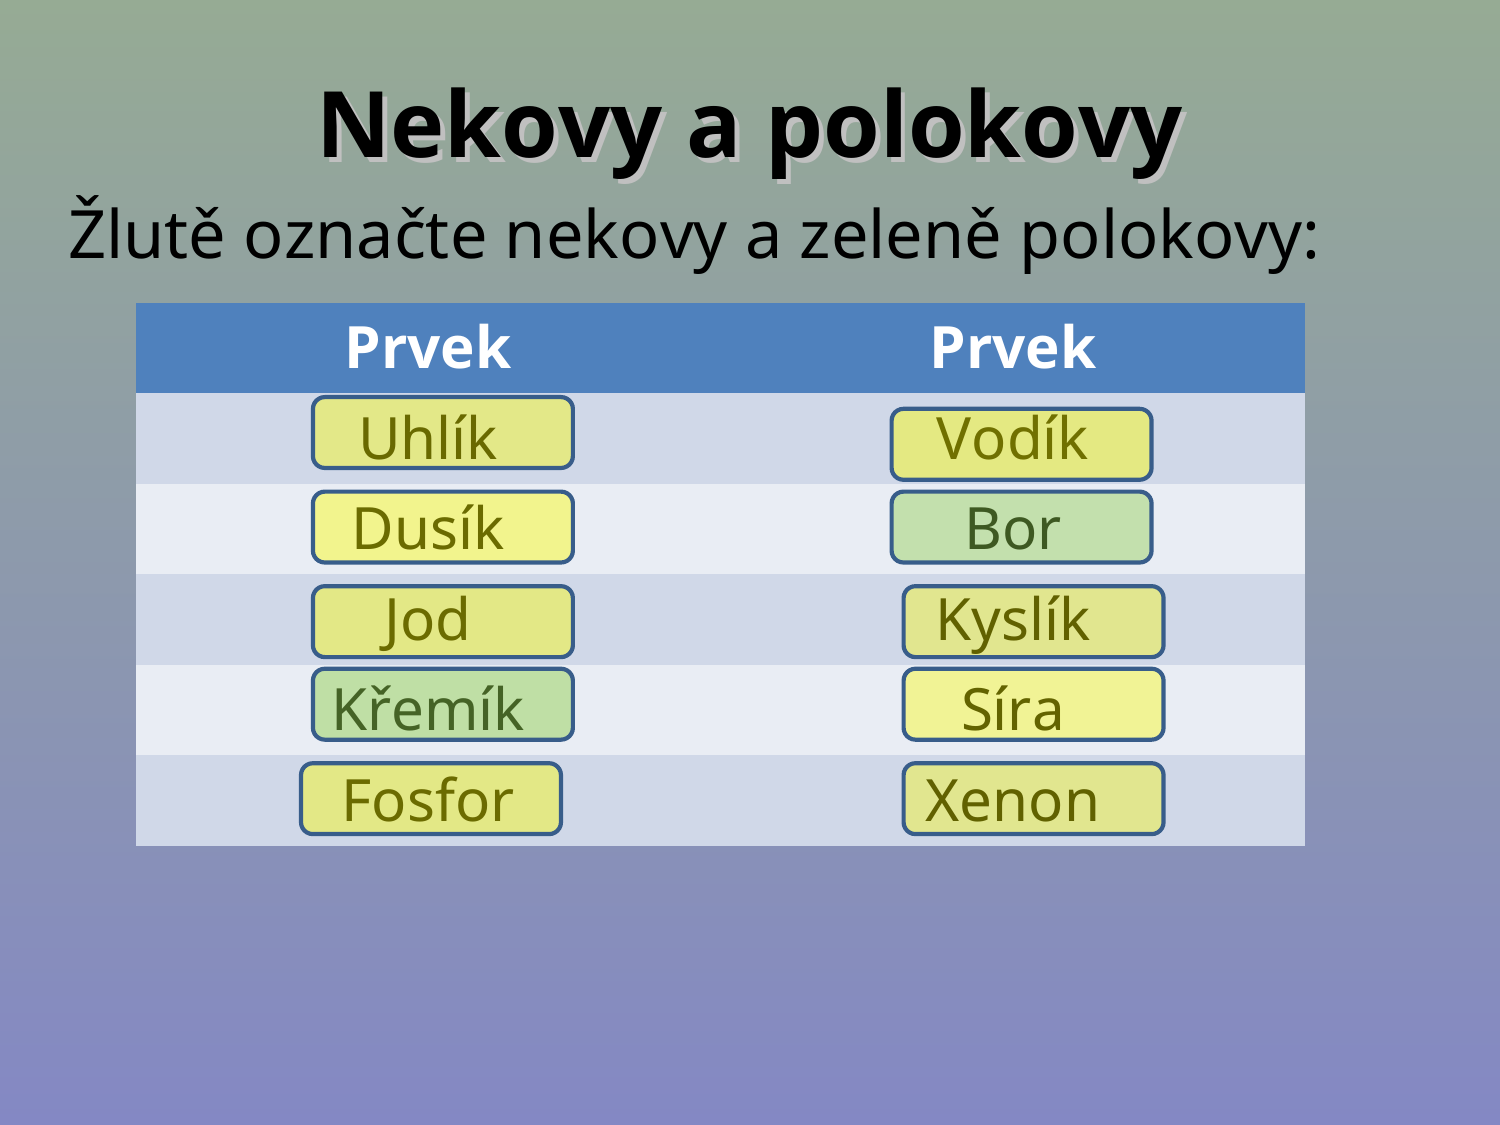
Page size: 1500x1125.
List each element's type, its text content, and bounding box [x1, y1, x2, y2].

table_cell Dusík [136, 484, 721, 574]
text_box [903, 586, 1164, 658]
text_box [301, 763, 561, 835]
table_header Prvek [721, 303, 1305, 393]
list Žlutě označte nekovy a zeleně polokovy: [53, 184, 1447, 291]
text_box [903, 763, 1164, 835]
table_cell Síra [721, 665, 1305, 755]
table_cell Xenon [721, 755, 1305, 846]
text_box [312, 397, 573, 468]
table_cell Jod [136, 574, 721, 665]
table_cell Křemík [136, 665, 721, 755]
table_cell Uhlík [136, 393, 721, 484]
title Nekovy a polokovy [75, 45, 1426, 184]
table_header Prvek [136, 303, 721, 393]
text_box [903, 668, 1164, 740]
table_cell Bor [721, 484, 1305, 574]
text_box [312, 586, 573, 658]
text_box [891, 408, 1152, 480]
table_cell Kyslík [721, 574, 1305, 665]
table_cell Vodík [721, 393, 1305, 484]
text_box [891, 491, 1152, 563]
text_box [312, 668, 573, 740]
table_cell Fosfor [136, 755, 721, 846]
text_box [312, 491, 573, 563]
